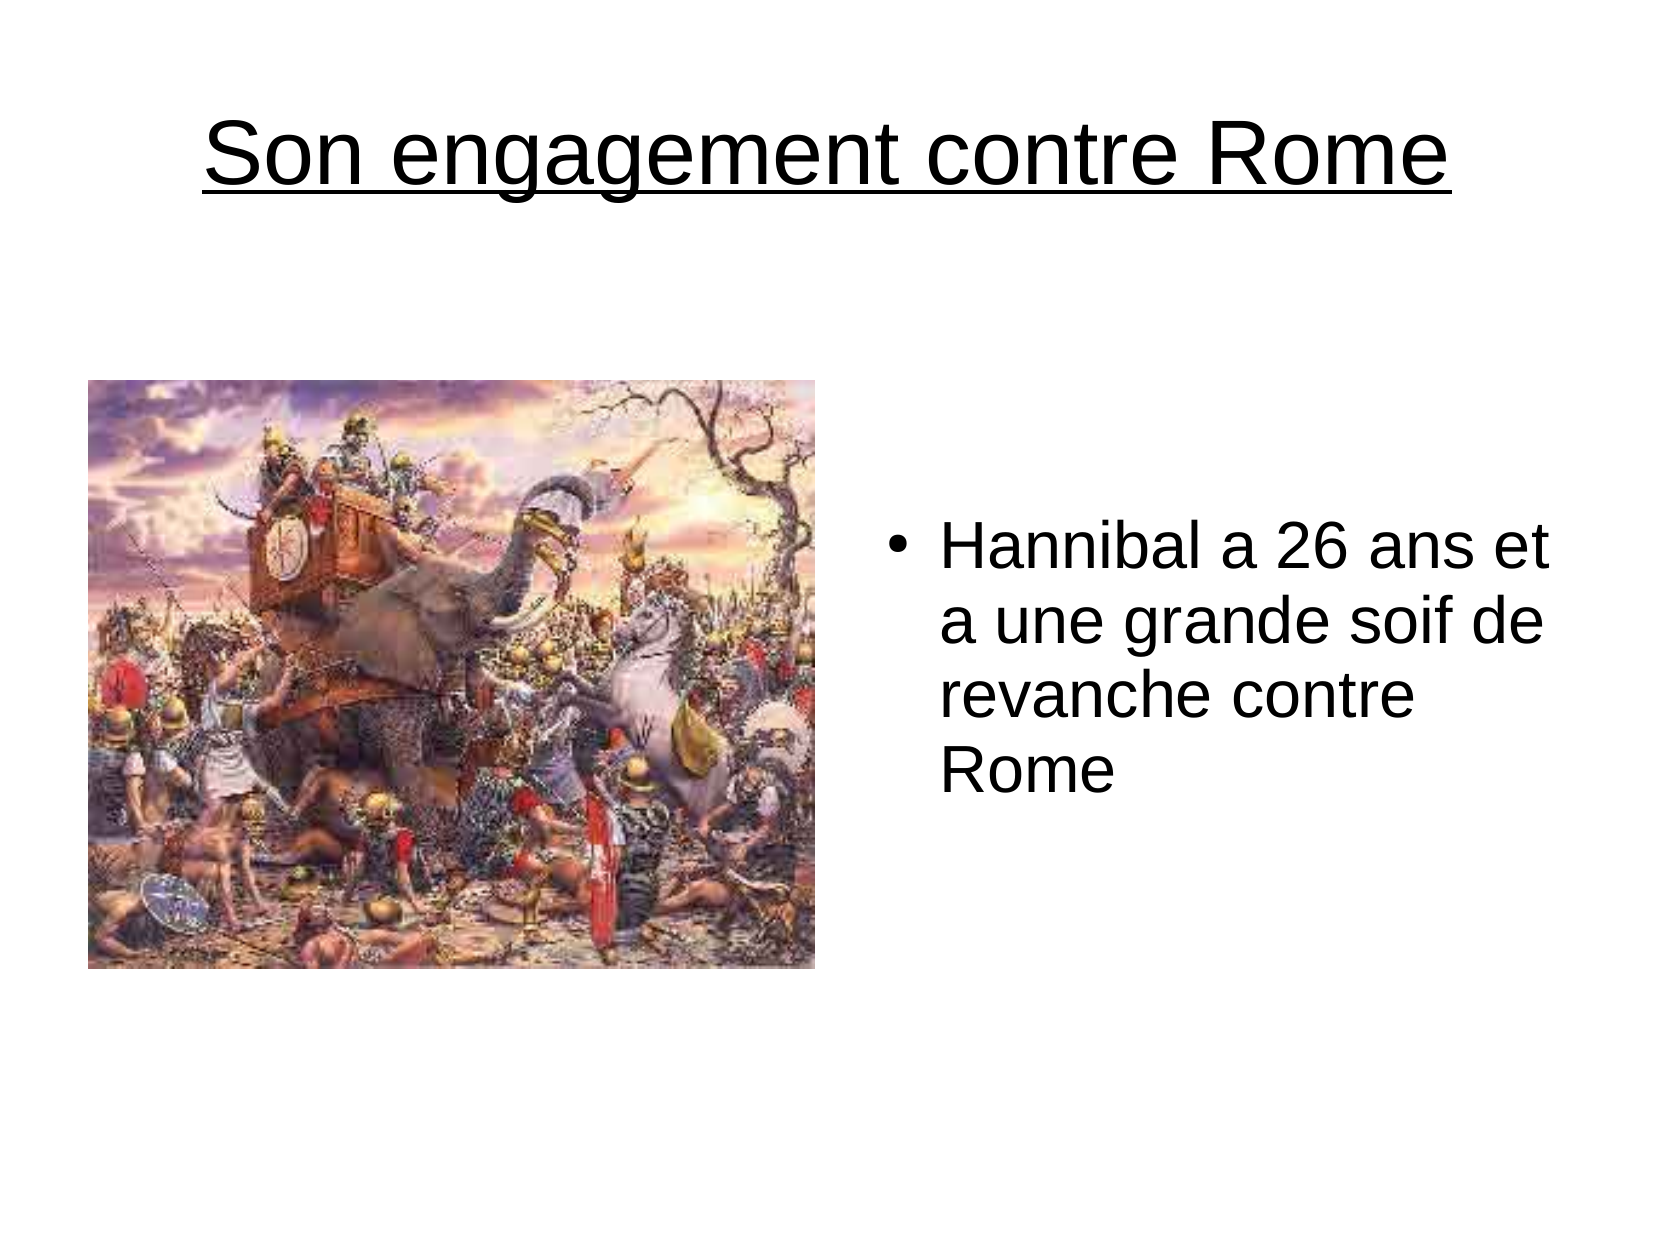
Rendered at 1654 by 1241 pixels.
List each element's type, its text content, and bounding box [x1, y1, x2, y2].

picture [88, 380, 815, 969]
title Son engagement contre Rome [82, 49, 1571, 257]
list Hannibal a 26 ans et a une grande soif de revanche contre Rome [868, 507, 1595, 1228]
